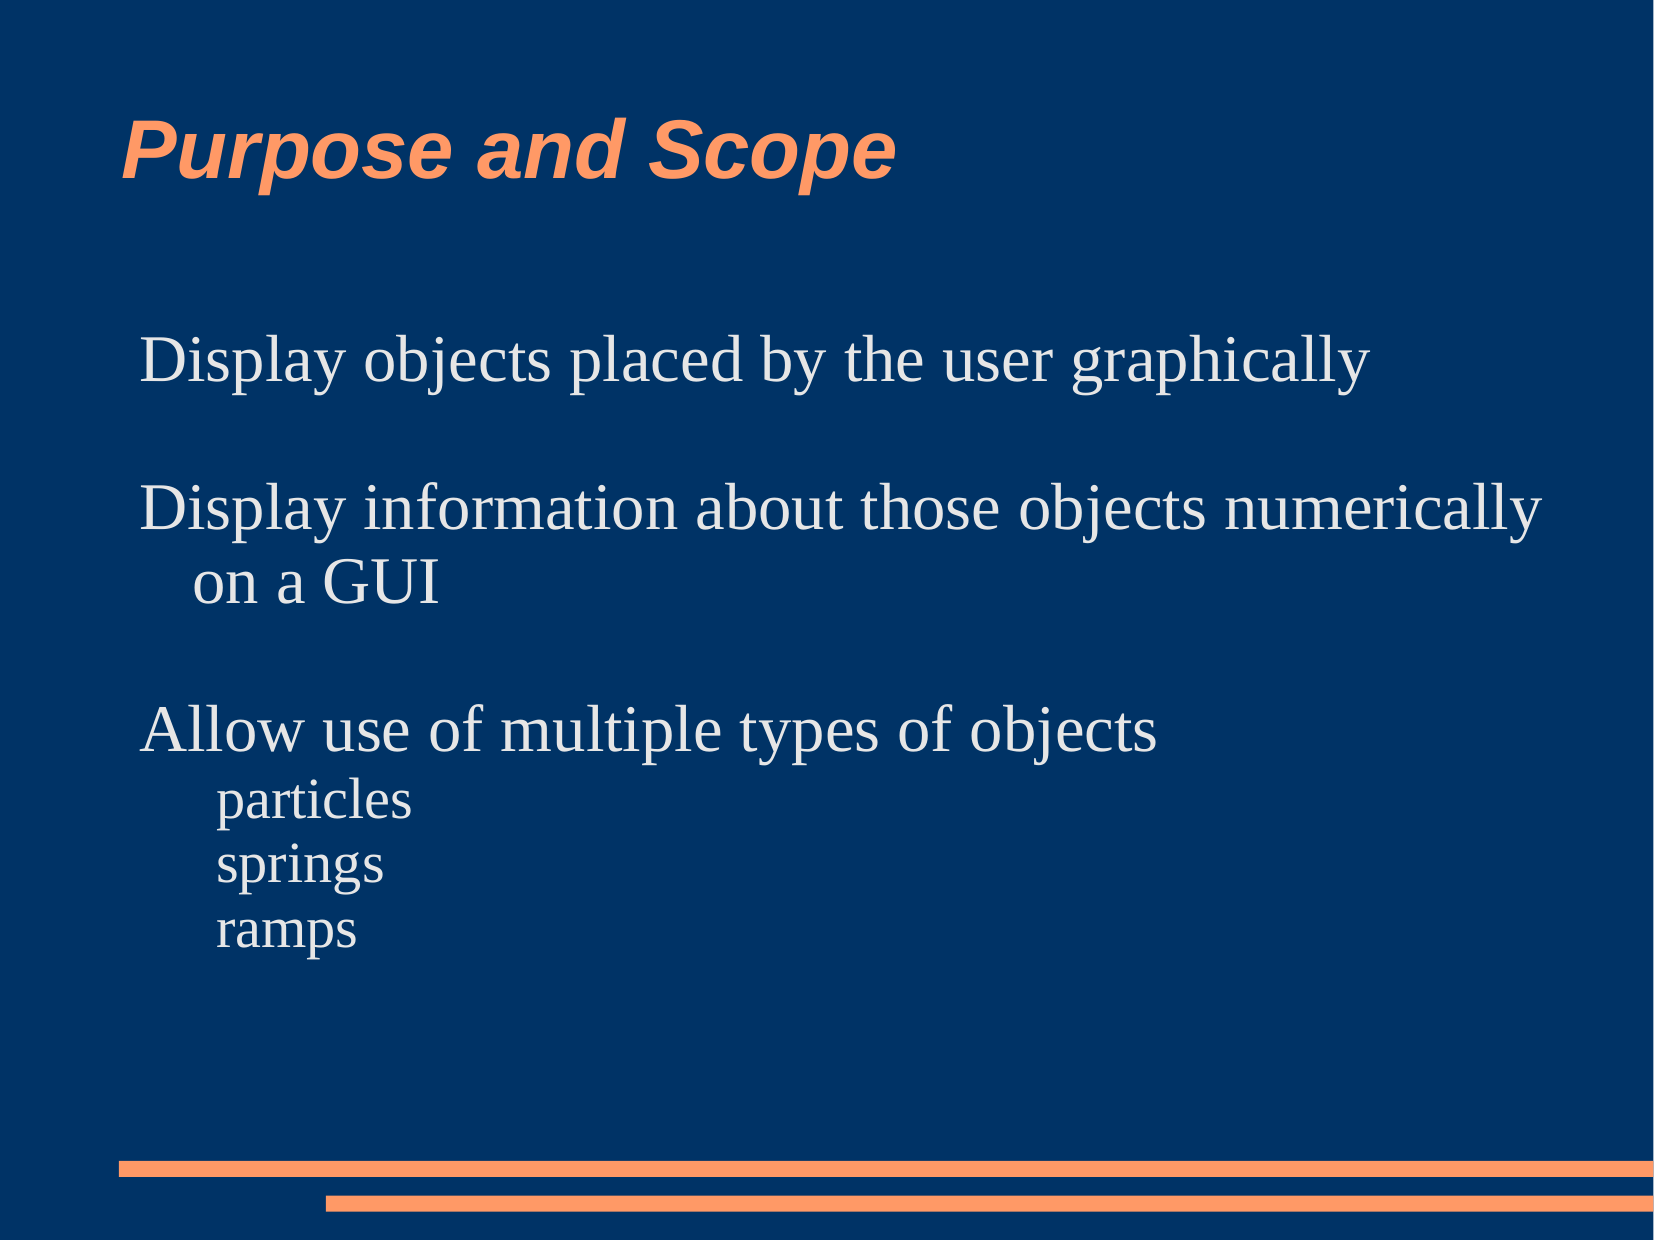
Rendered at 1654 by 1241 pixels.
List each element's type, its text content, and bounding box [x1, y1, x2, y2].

list Display objects placed by the user graphically Display information about those objects numerically on a GUI Allow use of multiple types of objects particles springs ramps [121, 322, 1561, 1133]
title Purpose and Scope [121, 46, 1534, 254]
